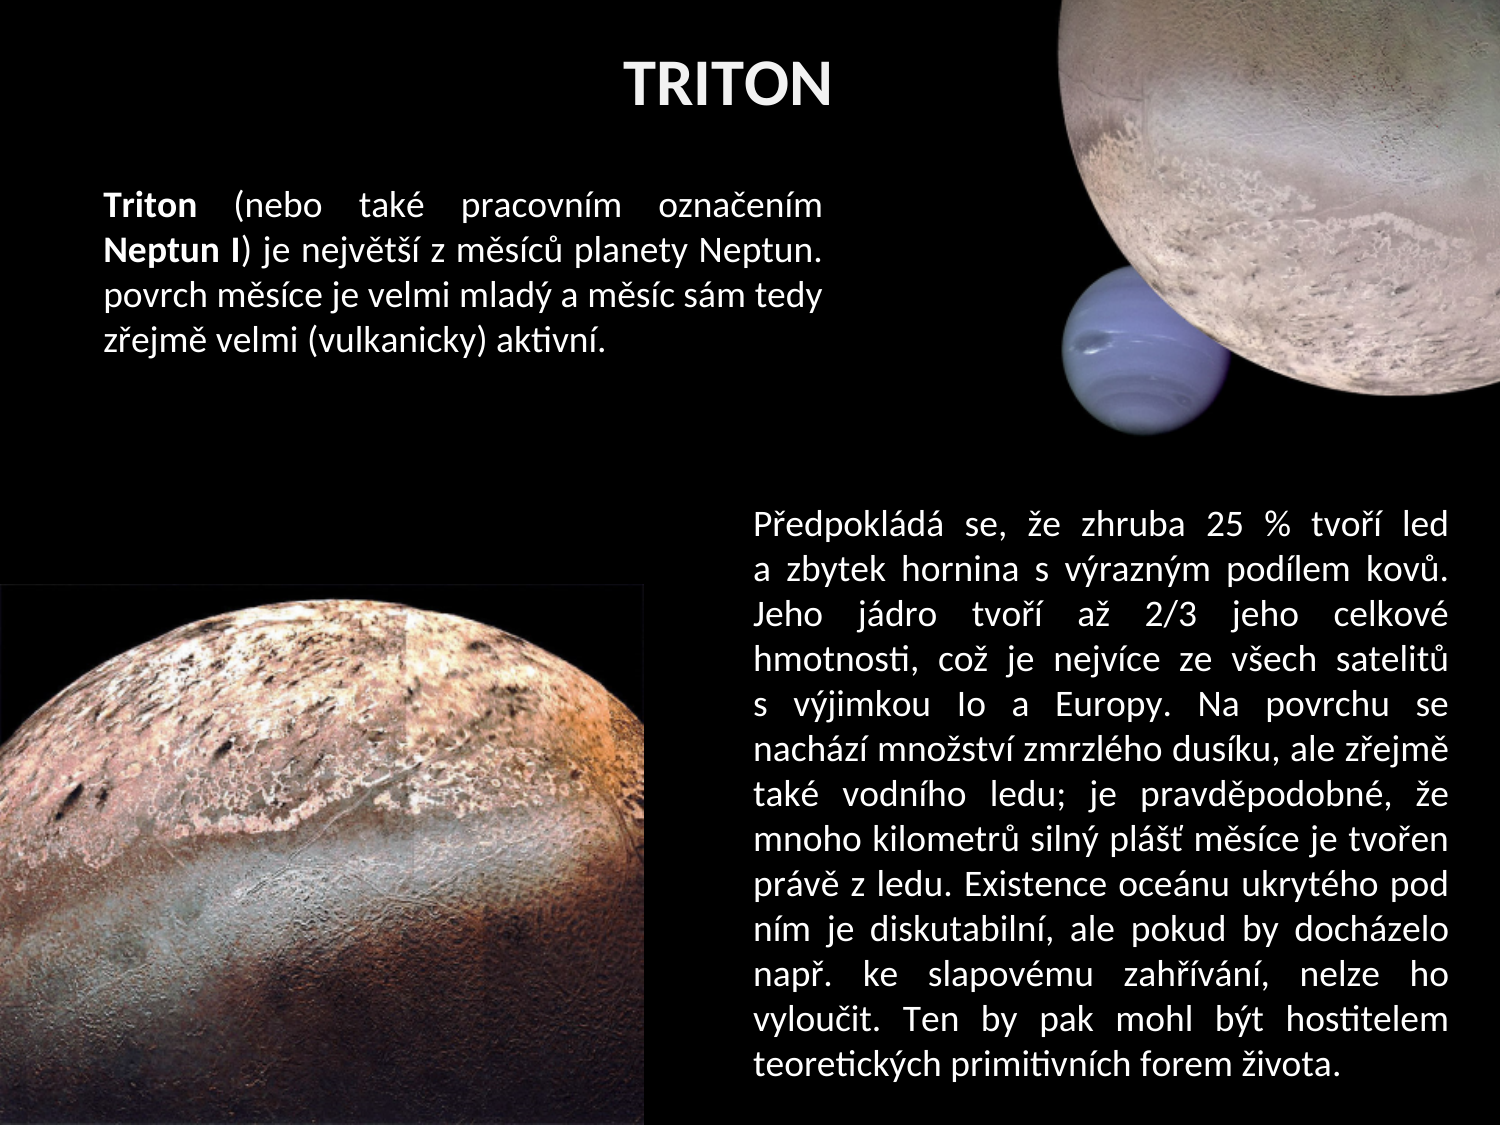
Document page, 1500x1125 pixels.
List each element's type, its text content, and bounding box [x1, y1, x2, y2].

text_box Triton (nebo také pracovním označením Neptun I) je největší z měsíců planety Neptun. povrch měsíce je velmi mladý a měsíc sám tedy zřejmě velmi (vulkanicky) aktivní. [88, 172, 839, 369]
text_box TRITON [608, 30, 849, 127]
picture [0, 584, 644, 1125]
text_box Předpokládá se, že zhruba 25 % tvoří led a zbytek hornina s výrazným podílem kovů. Jeho jádro tvoří až 2/3 jeho celkové hmotnosti, což je nejvíce ze všech satelitů s výjimkou Io a Europy. Na povrchu se nachází množství zmrzlého dusíku, ale zřejmě také vodního ledu; je pravděpodobné, že mnoho kilometrů silný plášť měsíce je tvořen právě z ledu. Existence oceánu ukrytého pod ním je diskutabilní, ale pokud by docházelo např. ke slapovému zahřívání, nelze ho vyloučit. Ten by pak mohl být hostitelem teoretických primitivních forem života. [738, 491, 1465, 1093]
picture [1043, 0, 1500, 457]
